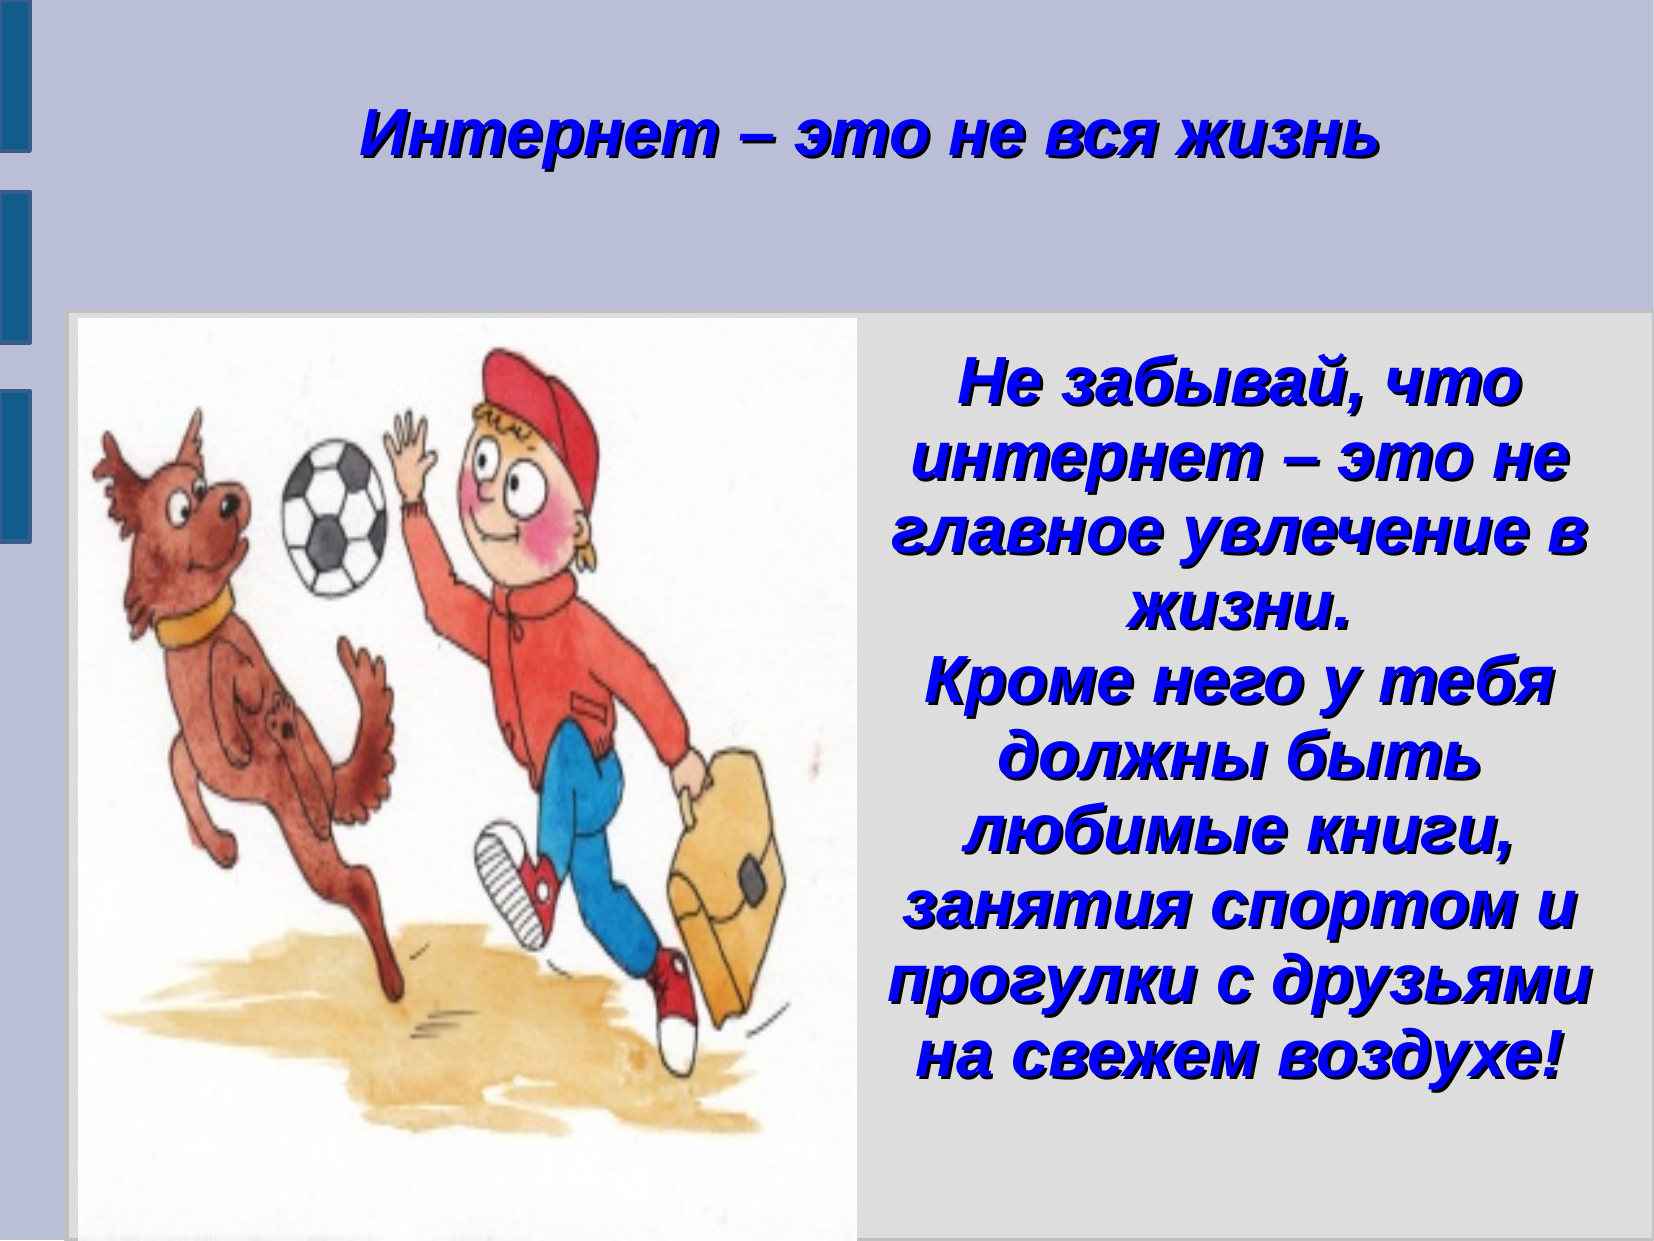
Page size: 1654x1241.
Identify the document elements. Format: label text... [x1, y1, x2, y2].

text_box Не забывай, что интернет – это не главное увлечение в жизни. Кроме него у тебя должны быть любимые книги, занятия спортом и прогулки с друзьями на свежем воздухе! [826, 335, 1654, 1241]
text_box Интернет – это не вся жизнь [58, 88, 1654, 178]
picture [78, 318, 857, 1241]
